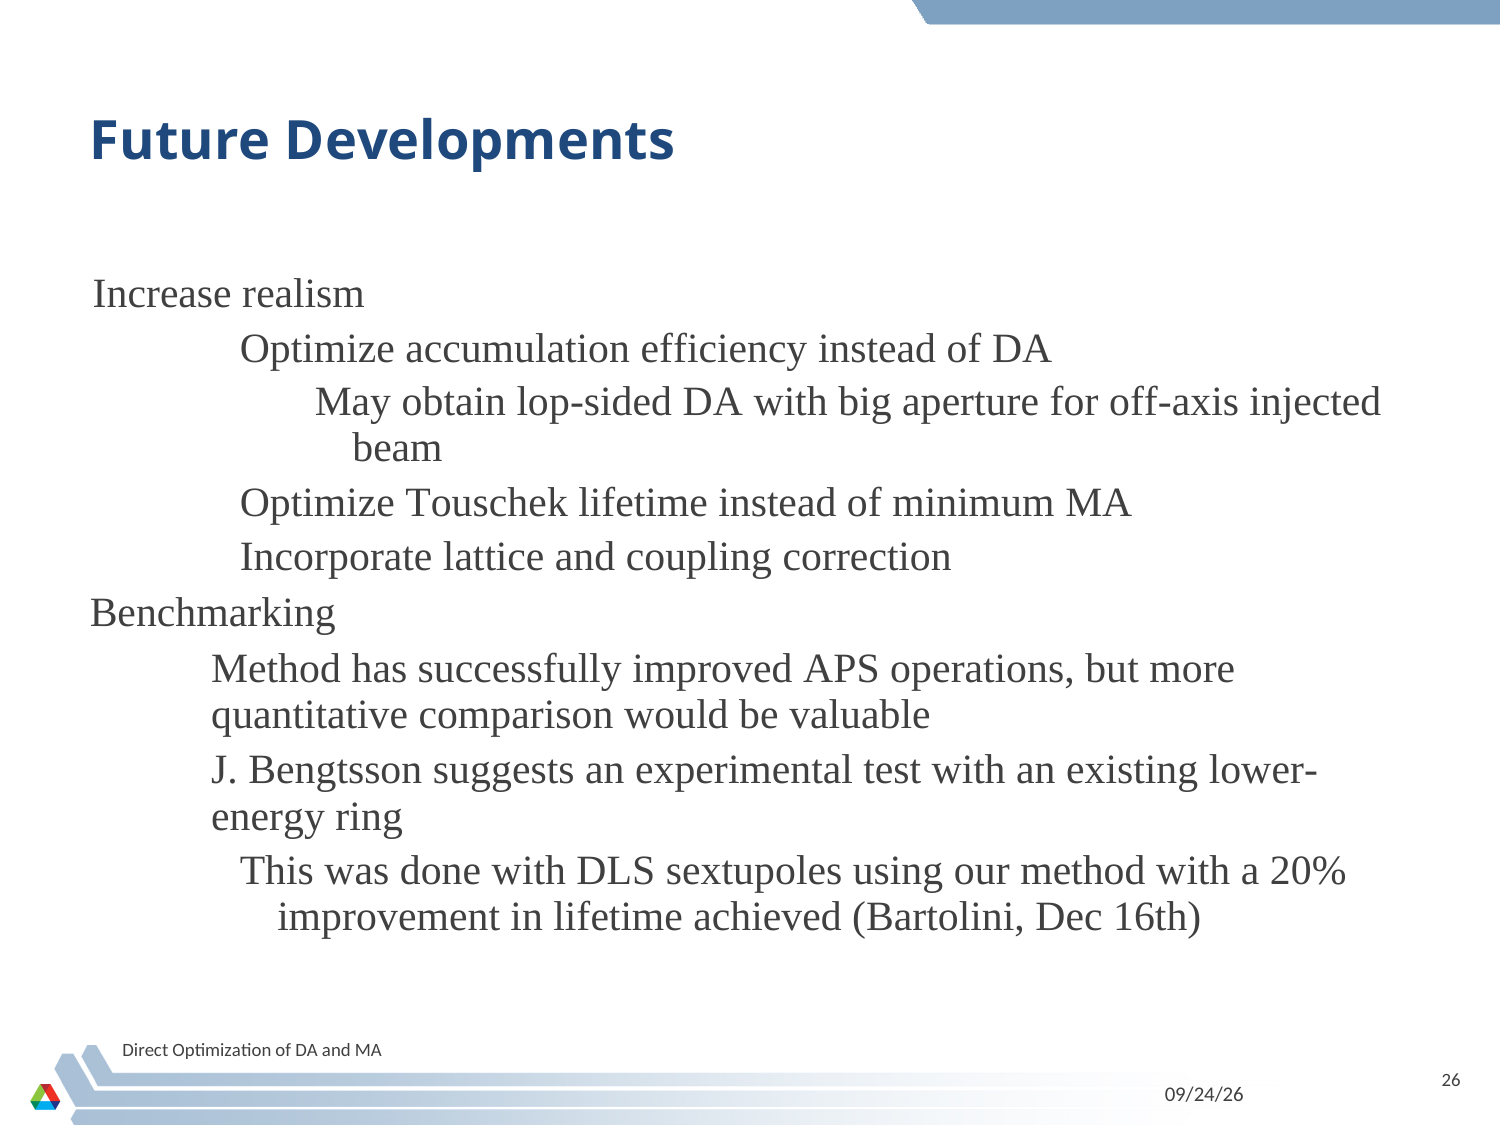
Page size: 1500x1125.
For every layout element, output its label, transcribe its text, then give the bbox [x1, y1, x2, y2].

picture [0, 1037, 1500, 1125]
title Future Developments [75, 37, 1426, 241]
picture [0, 0, 1500, 26]
list Increase realism Optimize accumulation efficiency instead of DA May obtain lop-sided DA with big aperture for off-axis injected beam Optimize Touschek lifetime instead of minimum MA Incorporate lattice and coupling correction Benchmarking Method has successfully improved APS operations, but more quantitative comparison would be valuable J. Bengtsson suggests an experimental test with an existing lower-energy ring This was done with DLS sextupoles using our method with a 20% improvement in lifetime achieved (Bartolini, Dec 16th) [75, 262, 1426, 1021]
